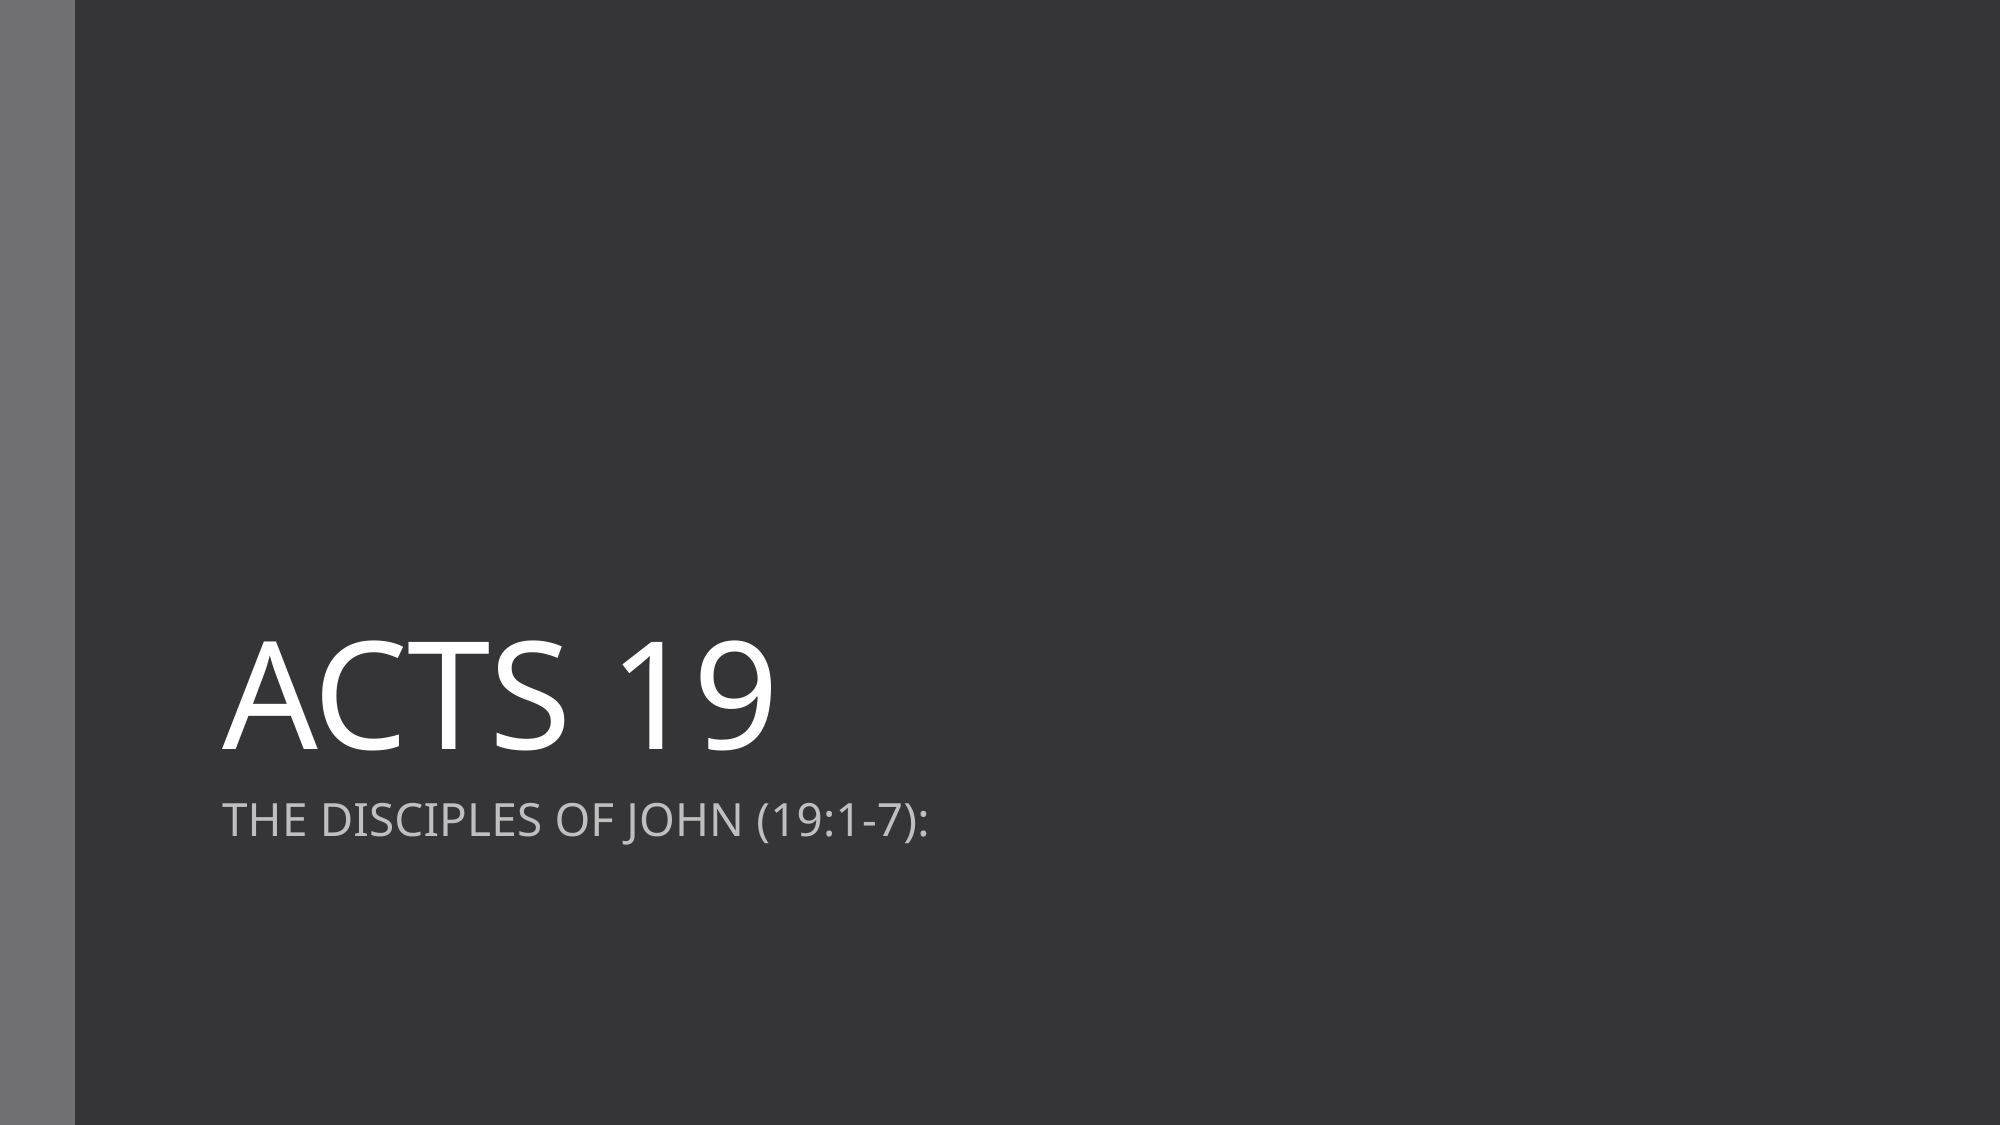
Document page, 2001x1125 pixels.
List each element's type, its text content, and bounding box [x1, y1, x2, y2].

subtitle THE DISCIPLES OF JOHN (19:1-7): [206, 787, 1752, 1066]
title ACTS 19 [206, 124, 1752, 787]
